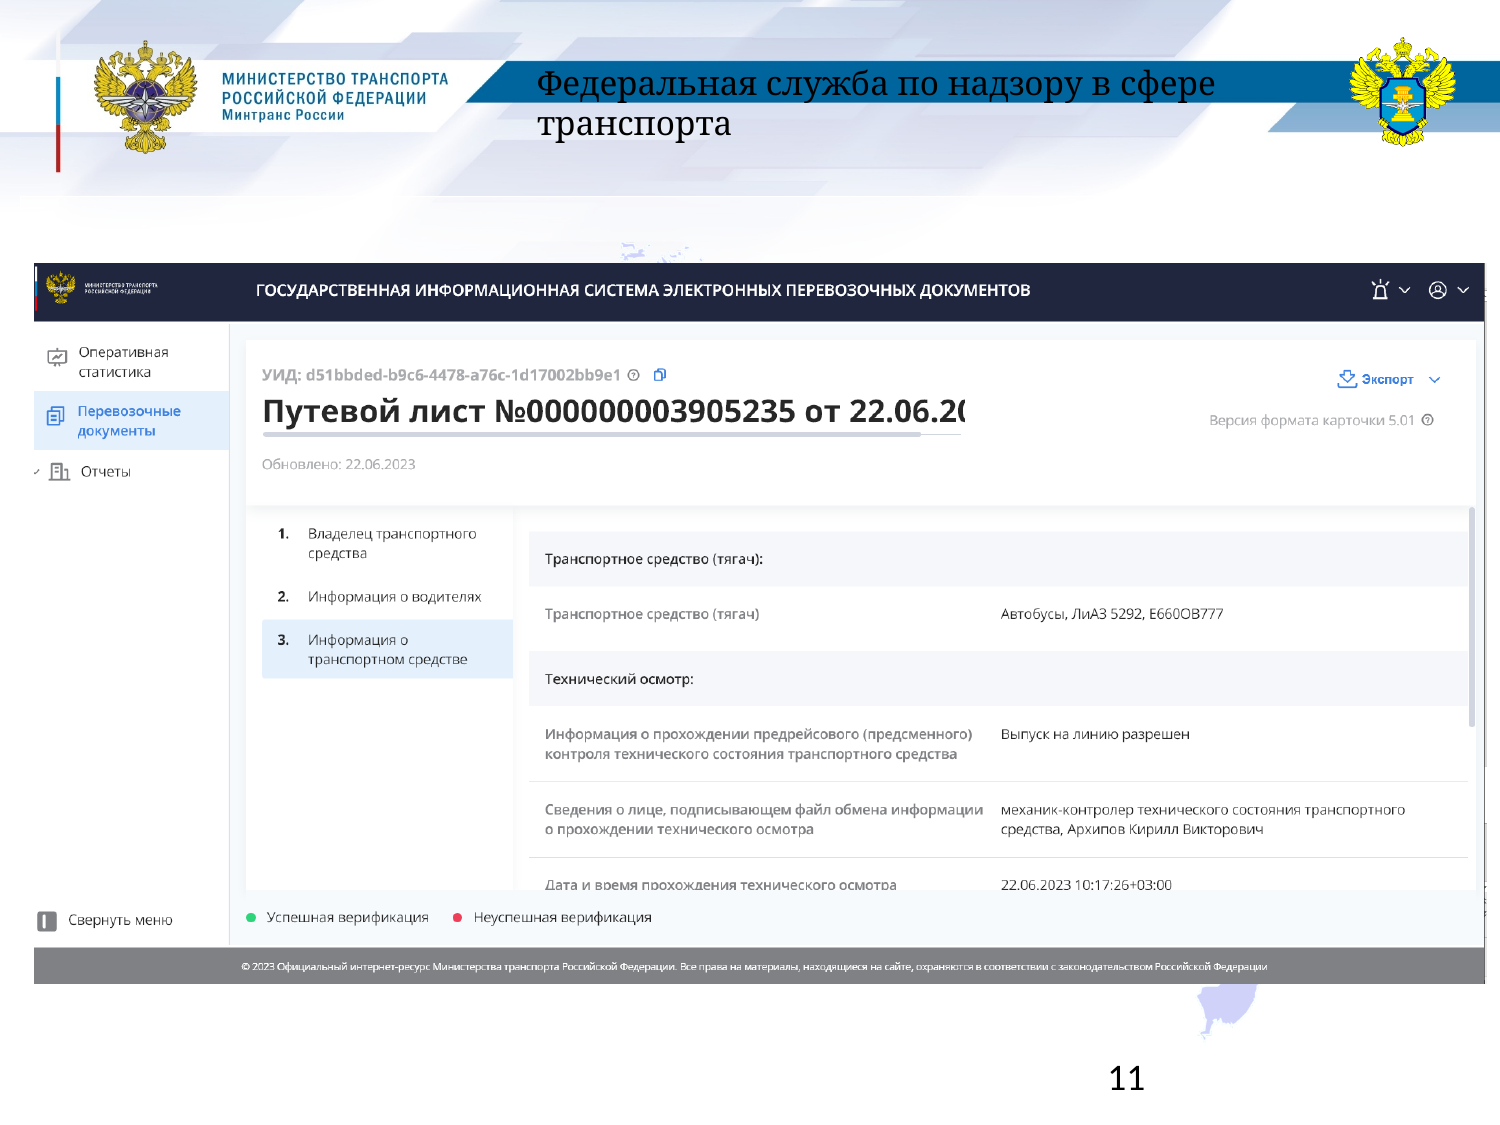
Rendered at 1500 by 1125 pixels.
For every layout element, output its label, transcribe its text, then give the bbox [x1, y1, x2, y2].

slide_number <номер> [1092, 1045, 1468, 1124]
text_box Федеральная служба по надзору в сфере транспорта [522, 54, 1350, 150]
text_box [20, 196, 1500, 1051]
picture [34, 263, 1487, 984]
picture [0, 0, 1500, 1125]
